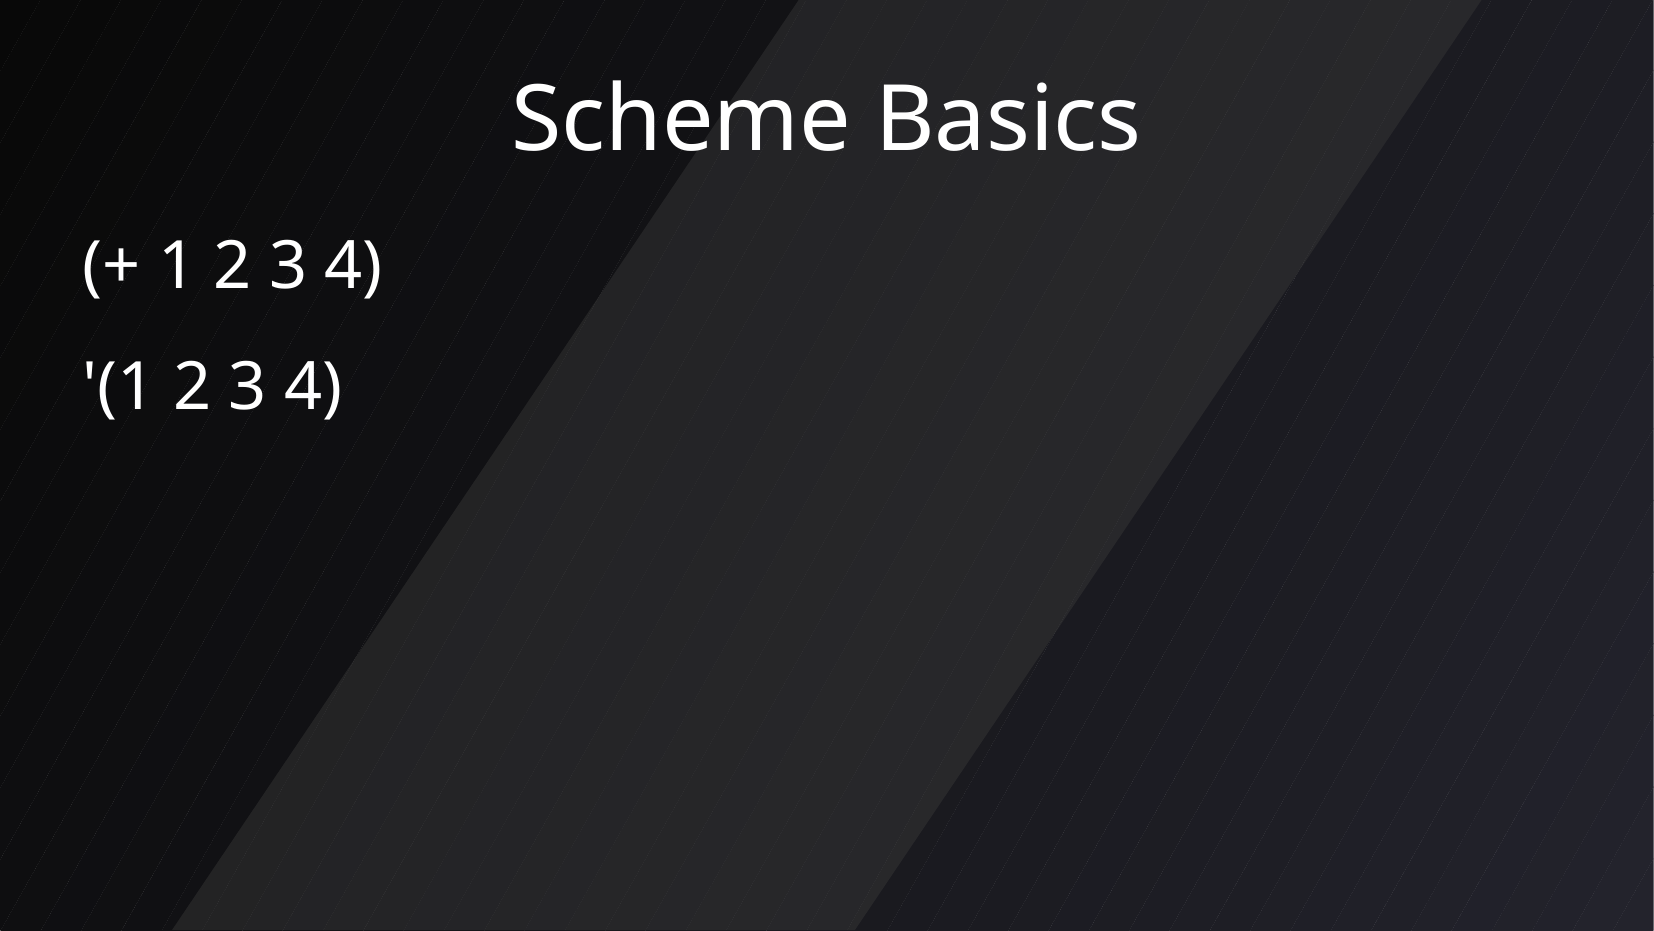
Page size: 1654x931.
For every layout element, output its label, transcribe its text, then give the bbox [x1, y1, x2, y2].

title Scheme Basics [82, 37, 1571, 193]
list (+ 1 2 3 4) '(1 2 3 4) [82, 217, 1571, 758]
